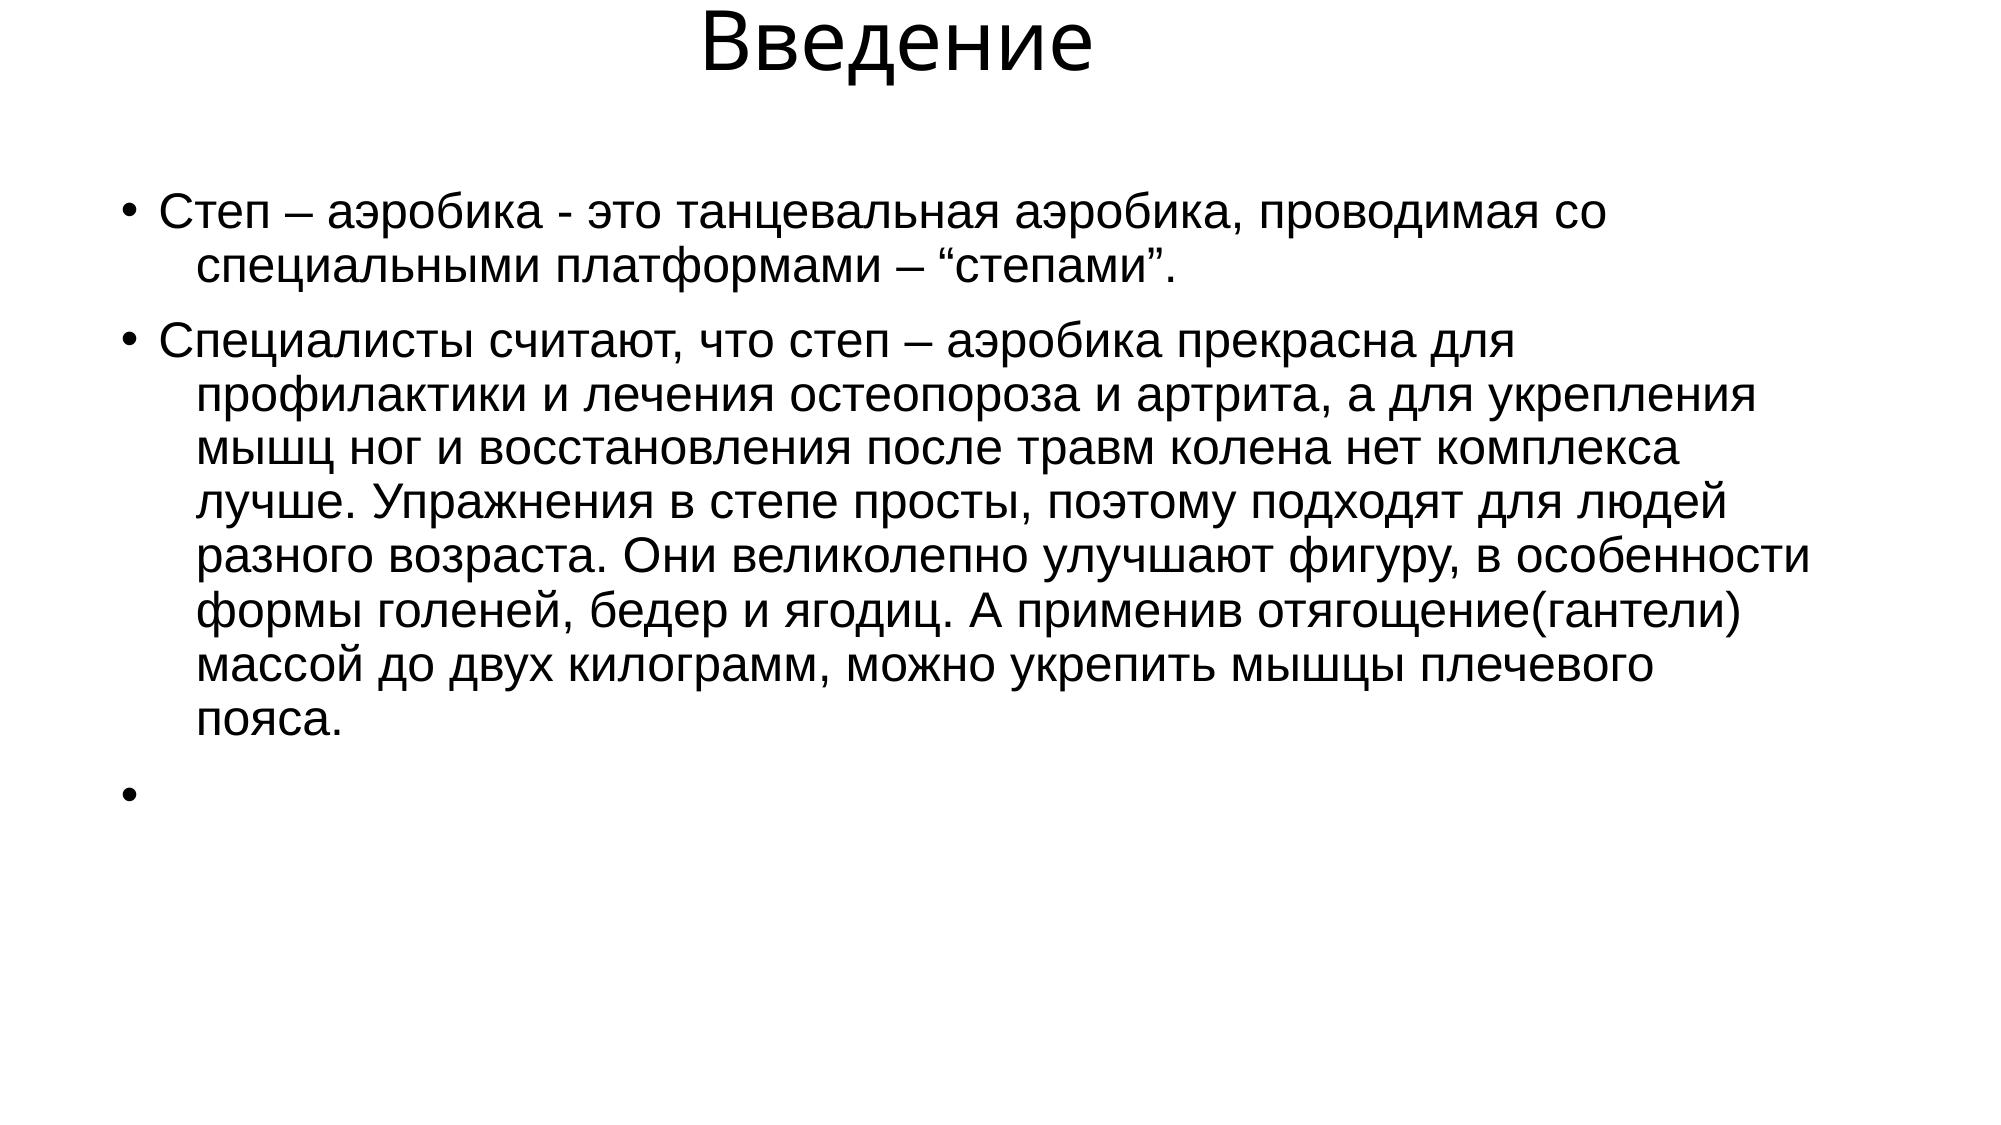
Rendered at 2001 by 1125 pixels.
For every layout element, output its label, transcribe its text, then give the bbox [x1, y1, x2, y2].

list Степ – аэробика - это танцевальная аэробика, проводимая со специальными платформами – “степами”. Специалисты считают, что степ – аэробика прекрасна для профилактики и лечения остеопороза и артрита, а для укрепления мышц ног и восстановления после травм колена нет комплекса лучше. Упражнения в степе просты, поэтому подходят для людей разного возраста. Они великолепно улучшают фигуру, в особенности формы голеней, бедер и ягодиц. А применив отягощение(гантели) массой до двух килограмм, можно укрепить мышцы плечевого пояса. [105, 177, 1831, 892]
title Введение [683, 0, 2000, 153]
